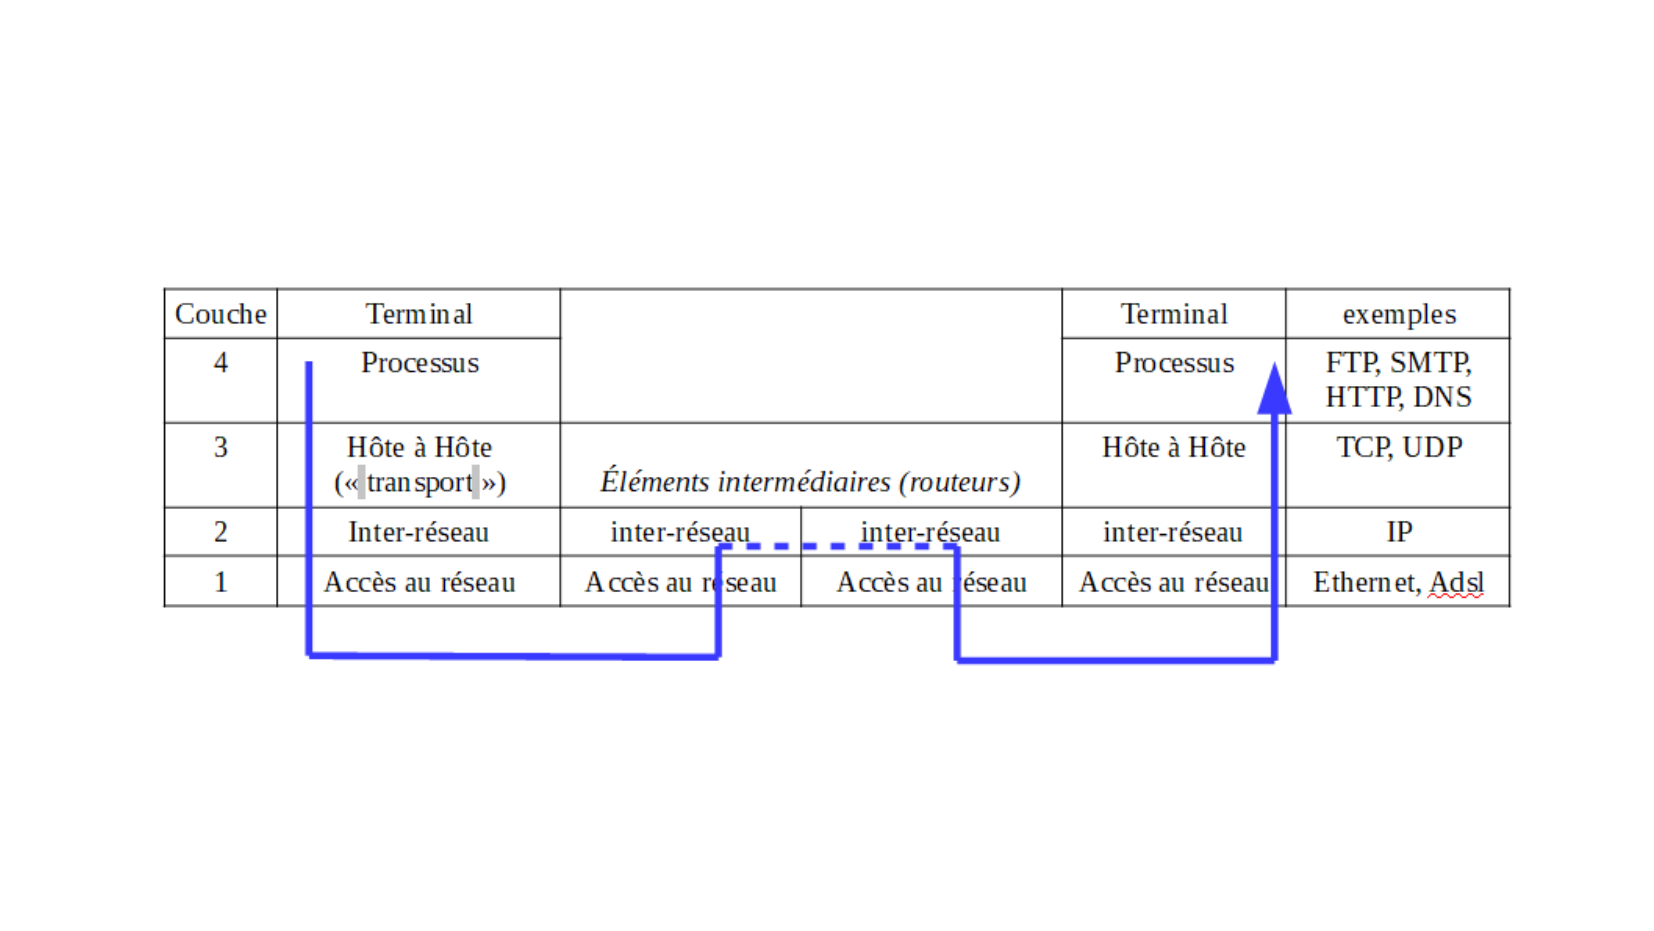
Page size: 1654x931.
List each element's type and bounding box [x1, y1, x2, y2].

picture [150, 269, 1523, 672]
list [82, 217, 1571, 757]
